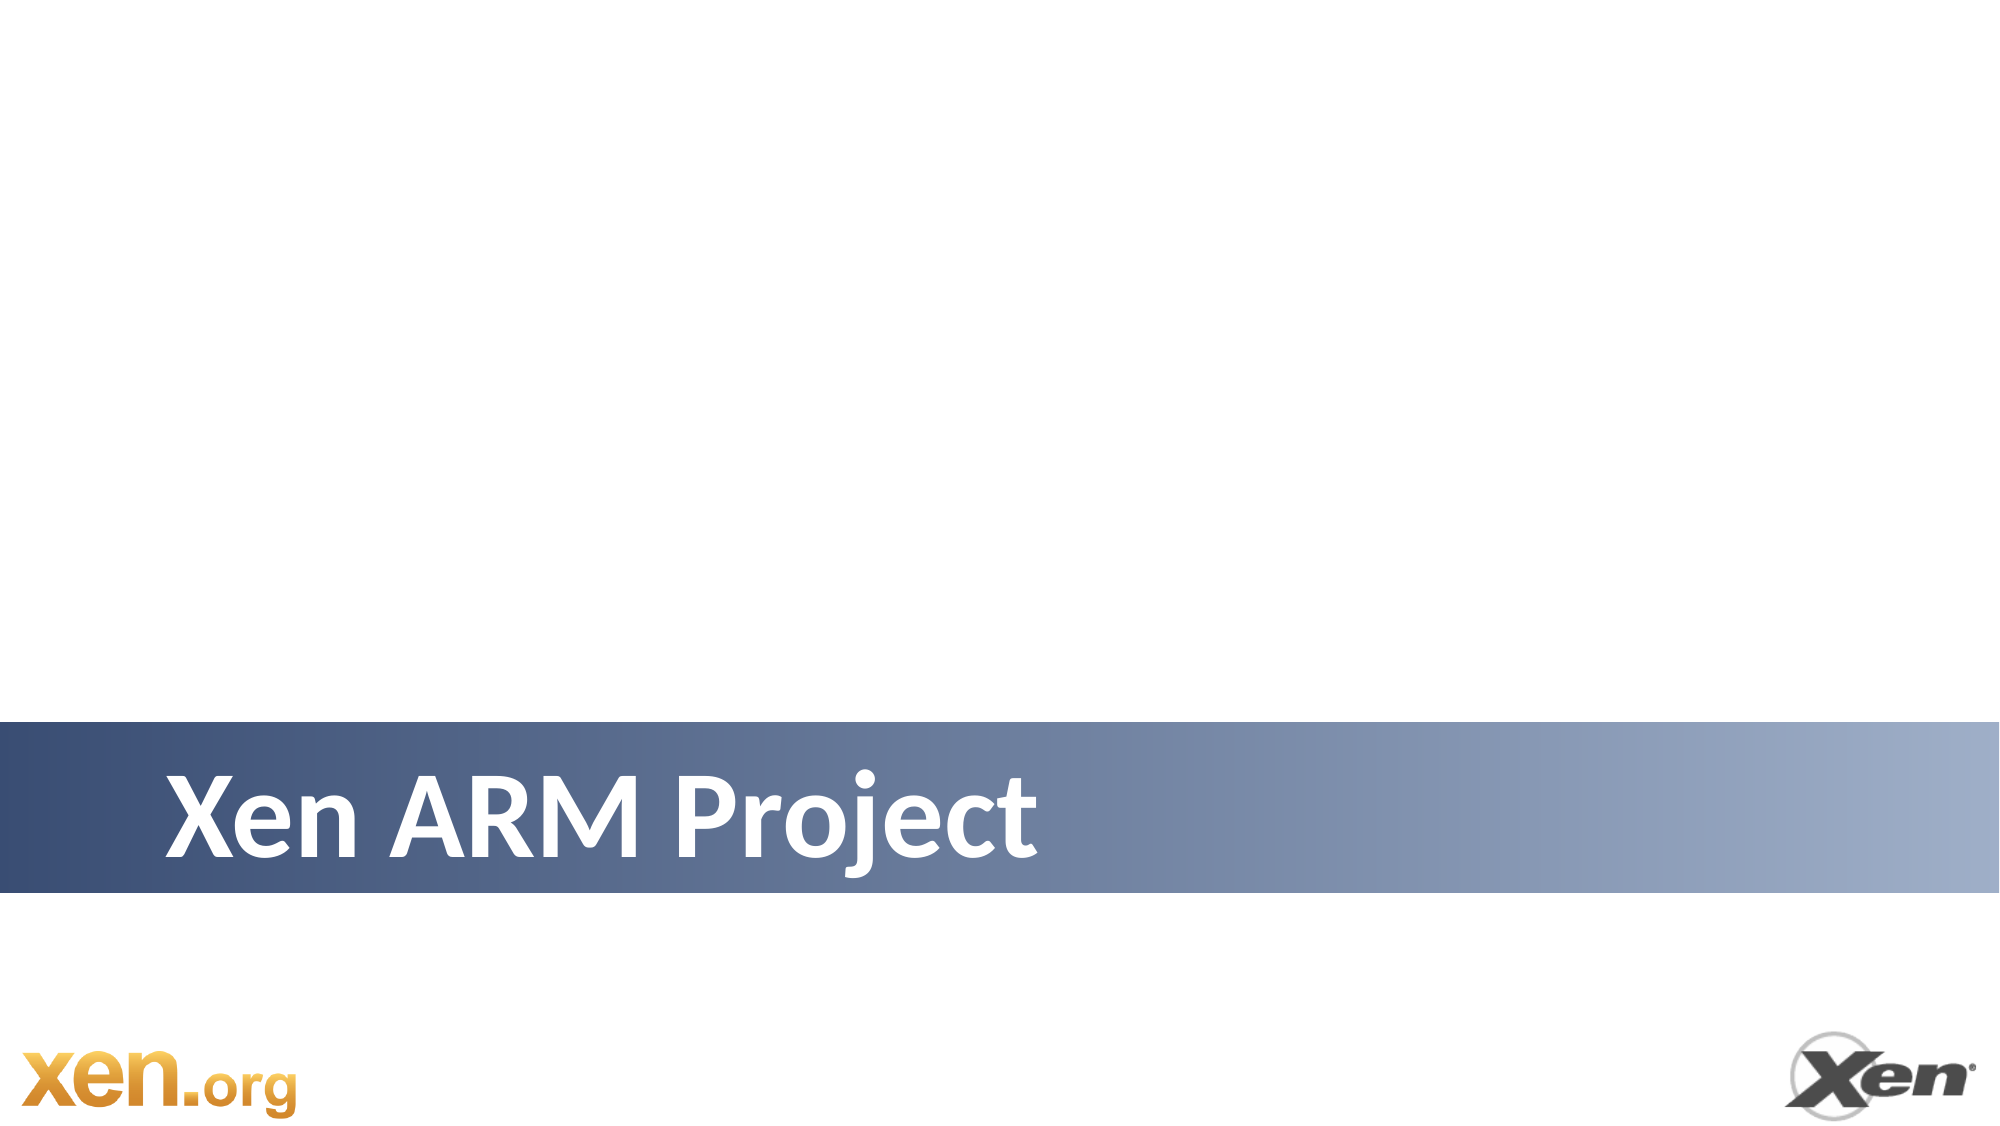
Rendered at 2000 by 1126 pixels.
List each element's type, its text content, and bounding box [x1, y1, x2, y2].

table_cell Dom0 OS: CentOS, Debian, Fedora, NetBSD, OpenSuse, RHEL 5.x, Solaris 11, … [1779, 1030, 1989, 1126]
title Xen ARM Project [149, 743, 1850, 871]
picture [19, 1051, 303, 1123]
